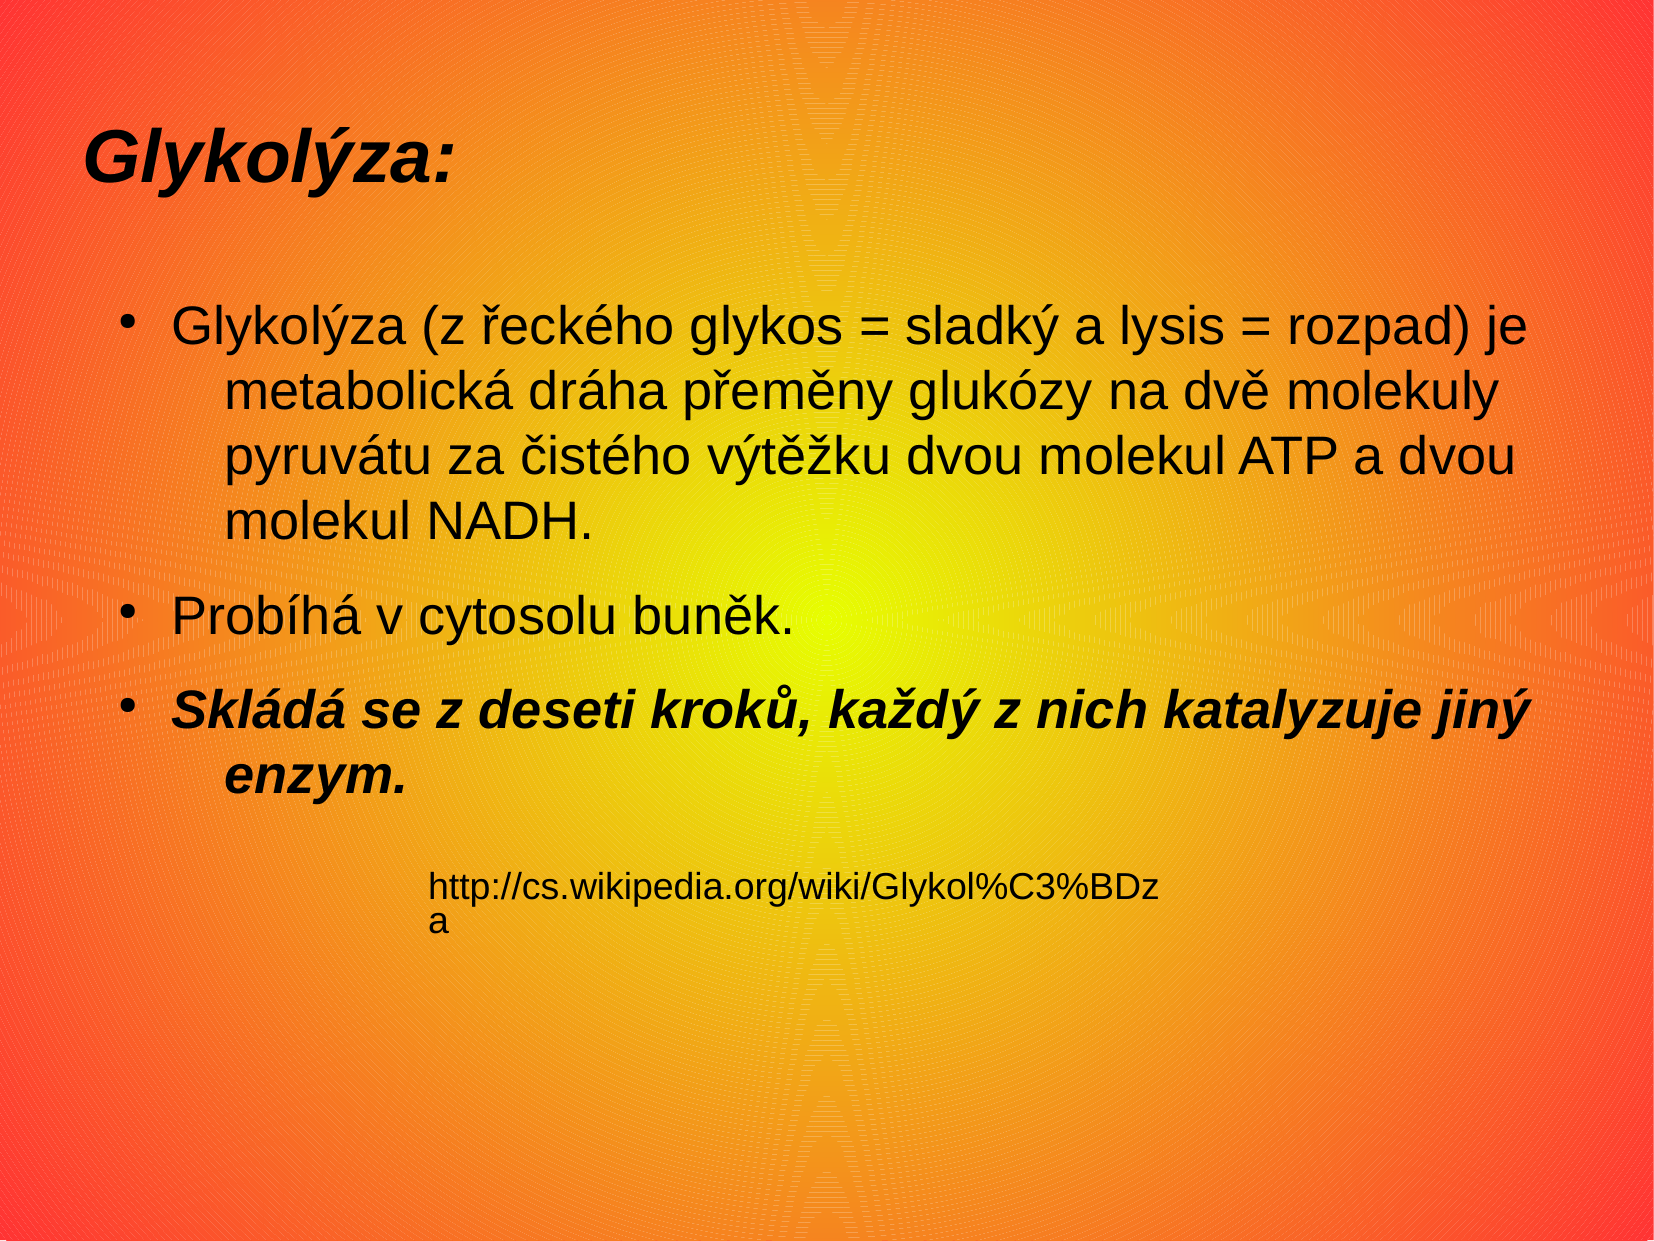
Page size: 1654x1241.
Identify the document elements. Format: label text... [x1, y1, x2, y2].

text_box http://cs.wikipedia.org/wiki/Glykol%C3%BDza [413, 858, 1195, 958]
list Glykolýza (z řeckého glykos = sladký a lysis = rozpad) je metabolická dráha přeměny glukózy na dvě molekuly pyruvátu za čistého výtěžku dvou molekul ATP a dvou molekul NADH. Probíhá v cytosolu buněk. Skládá se z deseti kroků, každý z nich katalyzuje jiný enzym. [82, 290, 1571, 1109]
title Glykolýza: [82, 49, 1571, 257]
